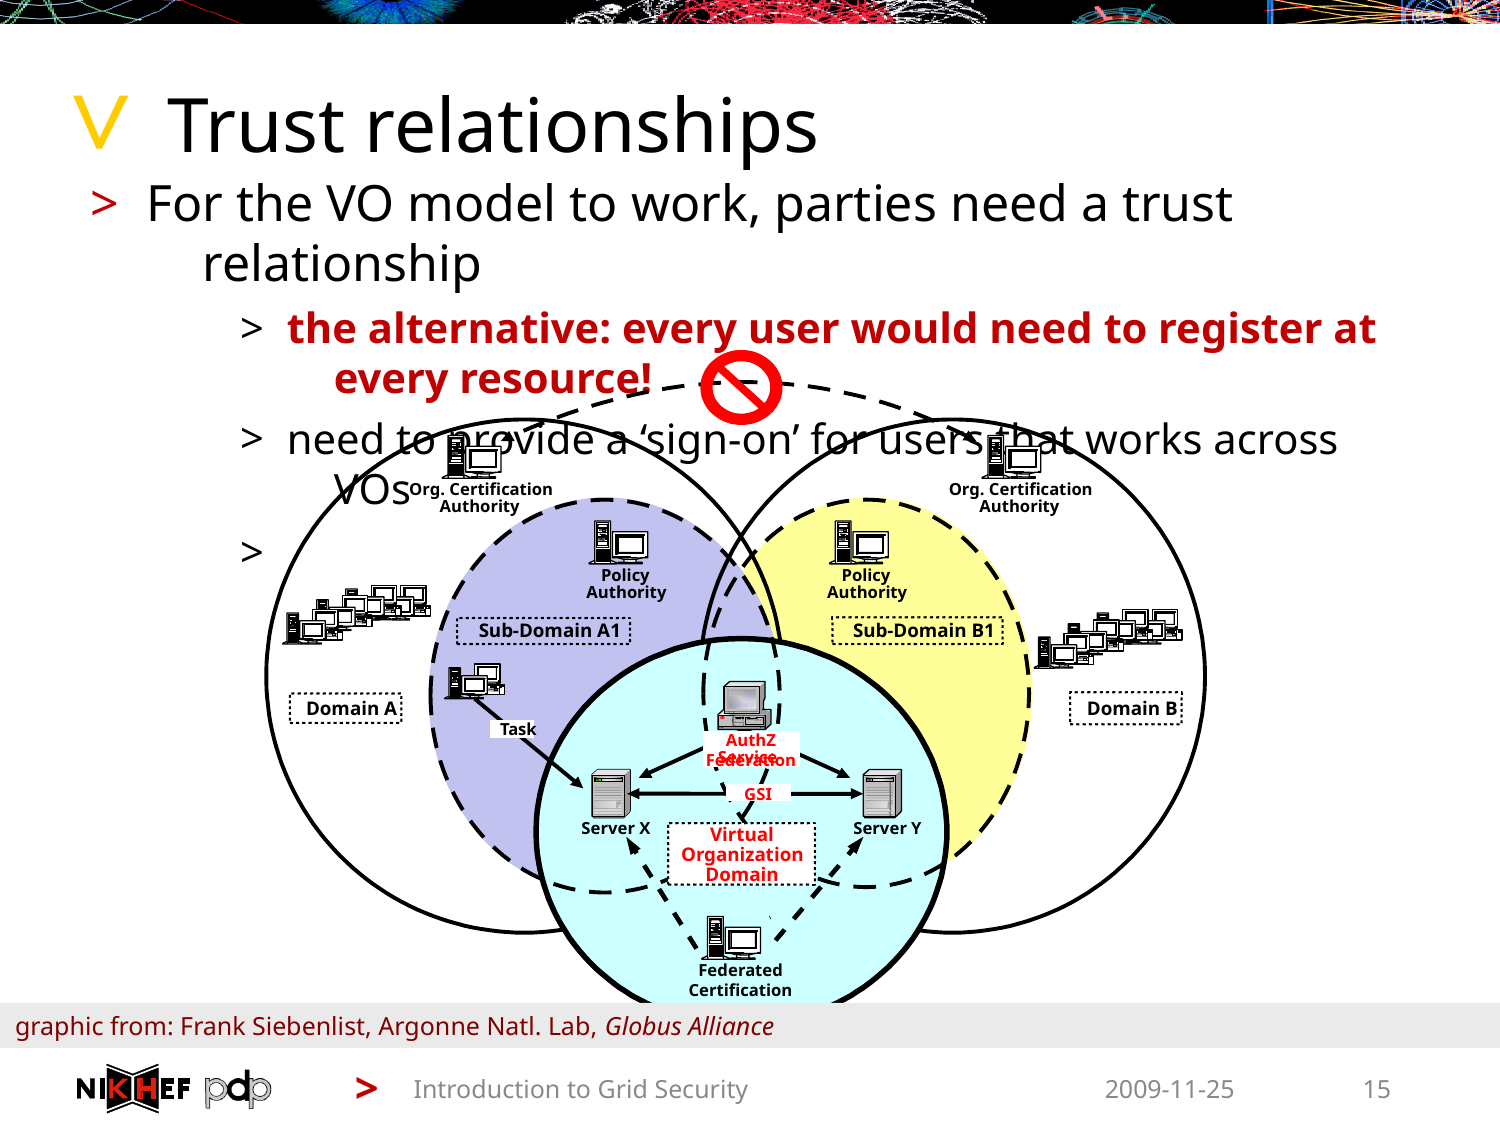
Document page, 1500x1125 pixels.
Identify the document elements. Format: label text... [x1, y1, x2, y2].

text_box [1069, 638, 1085, 648]
text_box [401, 586, 425, 596]
text_box [1123, 610, 1148, 626]
text_box Authority [440, 496, 520, 516]
text_box Domain A [306, 697, 398, 719]
text_box Server Y [853, 818, 922, 838]
text_box [313, 610, 338, 626]
text_box Org. Certification [409, 479, 553, 499]
list For the VO model to work, parties need a trust relationship the alternative: every user would need to register at every resource! need to provide a ‘sign-on’ for users that works across VOs [744, 422, 1203, 930]
text_box [368, 601, 380, 611]
text_box Domain [705, 862, 779, 885]
text_box [1153, 624, 1164, 639]
text_box [1120, 625, 1131, 635]
text_box Policy [842, 565, 891, 582]
text_box [397, 598, 413, 615]
list For the VO model to work, parties need a trust relationship the alternative: every user would need to register at every resource! need to provide a ‘sign-on’ for users that works across VOs [269, 422, 738, 930]
text_box [1090, 635, 1105, 649]
text_box [429, 497, 1033, 1002]
text_box [1157, 614, 1174, 624]
text_box [368, 598, 383, 616]
text_box Server X [581, 818, 651, 838]
text_box [1006, 789, 1011, 798]
text_box [726, 928, 760, 952]
text_box [331, 608, 354, 626]
text_box Authority [979, 496, 1060, 516]
text_box [347, 600, 364, 610]
text_box [1055, 649, 1075, 663]
text_box [1155, 612, 1174, 620]
text_box graphic from: Frank Siebenlist, Argonne Natl. Lab, Globus Alliance [0, 1002, 1500, 1049]
text_box Federated Certification Authorities [689, 960, 793, 1002]
text_box Introduction to Grid Security [398, 1066, 938, 1103]
text_box Organization [681, 842, 804, 865]
text_box [1149, 625, 1161, 635]
text_box [500, 430, 515, 442]
text_box [1007, 447, 1040, 472]
text_box [415, 589, 426, 602]
text_box [1067, 636, 1086, 644]
text_box GSI [744, 784, 772, 804]
text_box Authority [586, 582, 667, 602]
title Trust relationships [152, 56, 1426, 164]
text_box [301, 622, 324, 638]
text_box [305, 625, 321, 635]
text_box [700, 350, 783, 425]
text_box [1090, 636, 1102, 646]
text_box [343, 596, 367, 613]
text_box [1052, 646, 1075, 662]
text_box [397, 601, 409, 611]
text_box [1065, 634, 1089, 650]
text_box [1098, 624, 1115, 634]
text_box [1127, 614, 1144, 624]
text_box [339, 612, 351, 622]
text_box [962, 430, 977, 442]
text_box [304, 624, 324, 639]
text_box 16 [1347, 1066, 1426, 1102]
text_box Sub-Domain A1 [479, 619, 621, 642]
text_box [1153, 610, 1178, 626]
list For the VO model to work, parties need a trust relationship the alternative: every user would need to register at every resource! need to provide a ‘sign-on’ for users that works across VOs [75, 164, 1426, 947]
text_box Domain B [1087, 697, 1178, 719]
text_box 2009-11-25 [1089, 1066, 1266, 1103]
text_box [317, 614, 334, 624]
text_box Virtual [710, 822, 774, 842]
text_box [1094, 621, 1118, 637]
text_box [1056, 649, 1073, 659]
text_box AuthZ Federation [706, 730, 796, 770]
text_box [406, 589, 422, 599]
text_box Policy [601, 564, 650, 582]
text_box [467, 447, 500, 471]
text_box Service [718, 747, 778, 767]
text_box Org. Certification [949, 479, 1093, 499]
text_box [372, 586, 396, 602]
text_box Sub-Domain B1 [853, 619, 995, 642]
text_box [1120, 624, 1134, 639]
text_box Authority [827, 582, 907, 602]
text_box Task [500, 719, 537, 739]
text_box [376, 589, 392, 599]
